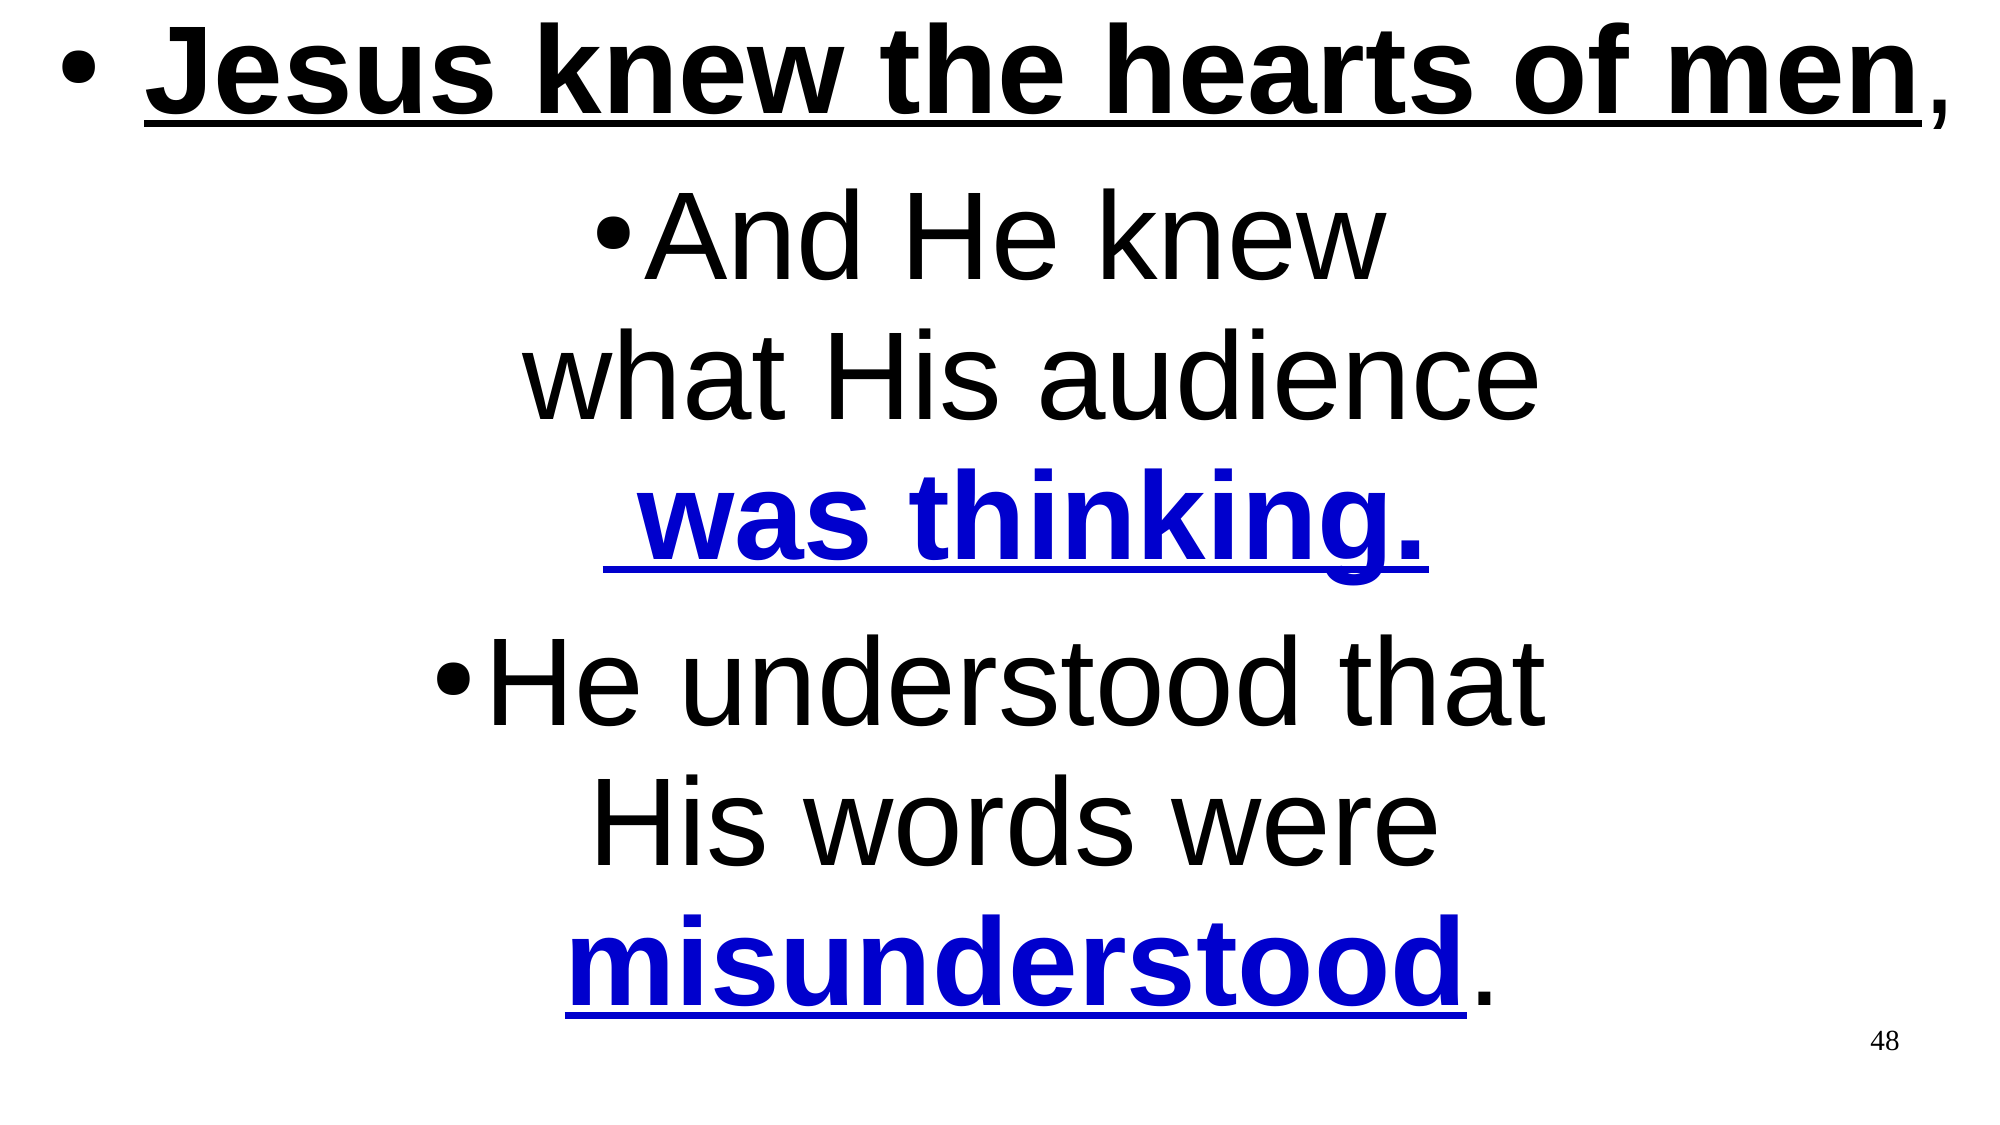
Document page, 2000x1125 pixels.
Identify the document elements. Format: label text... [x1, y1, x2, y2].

list Jesus knew the hearts of men, And He knew what His audience was thinking. He understood that His words were misunderstood. [0, 0, 1996, 1123]
